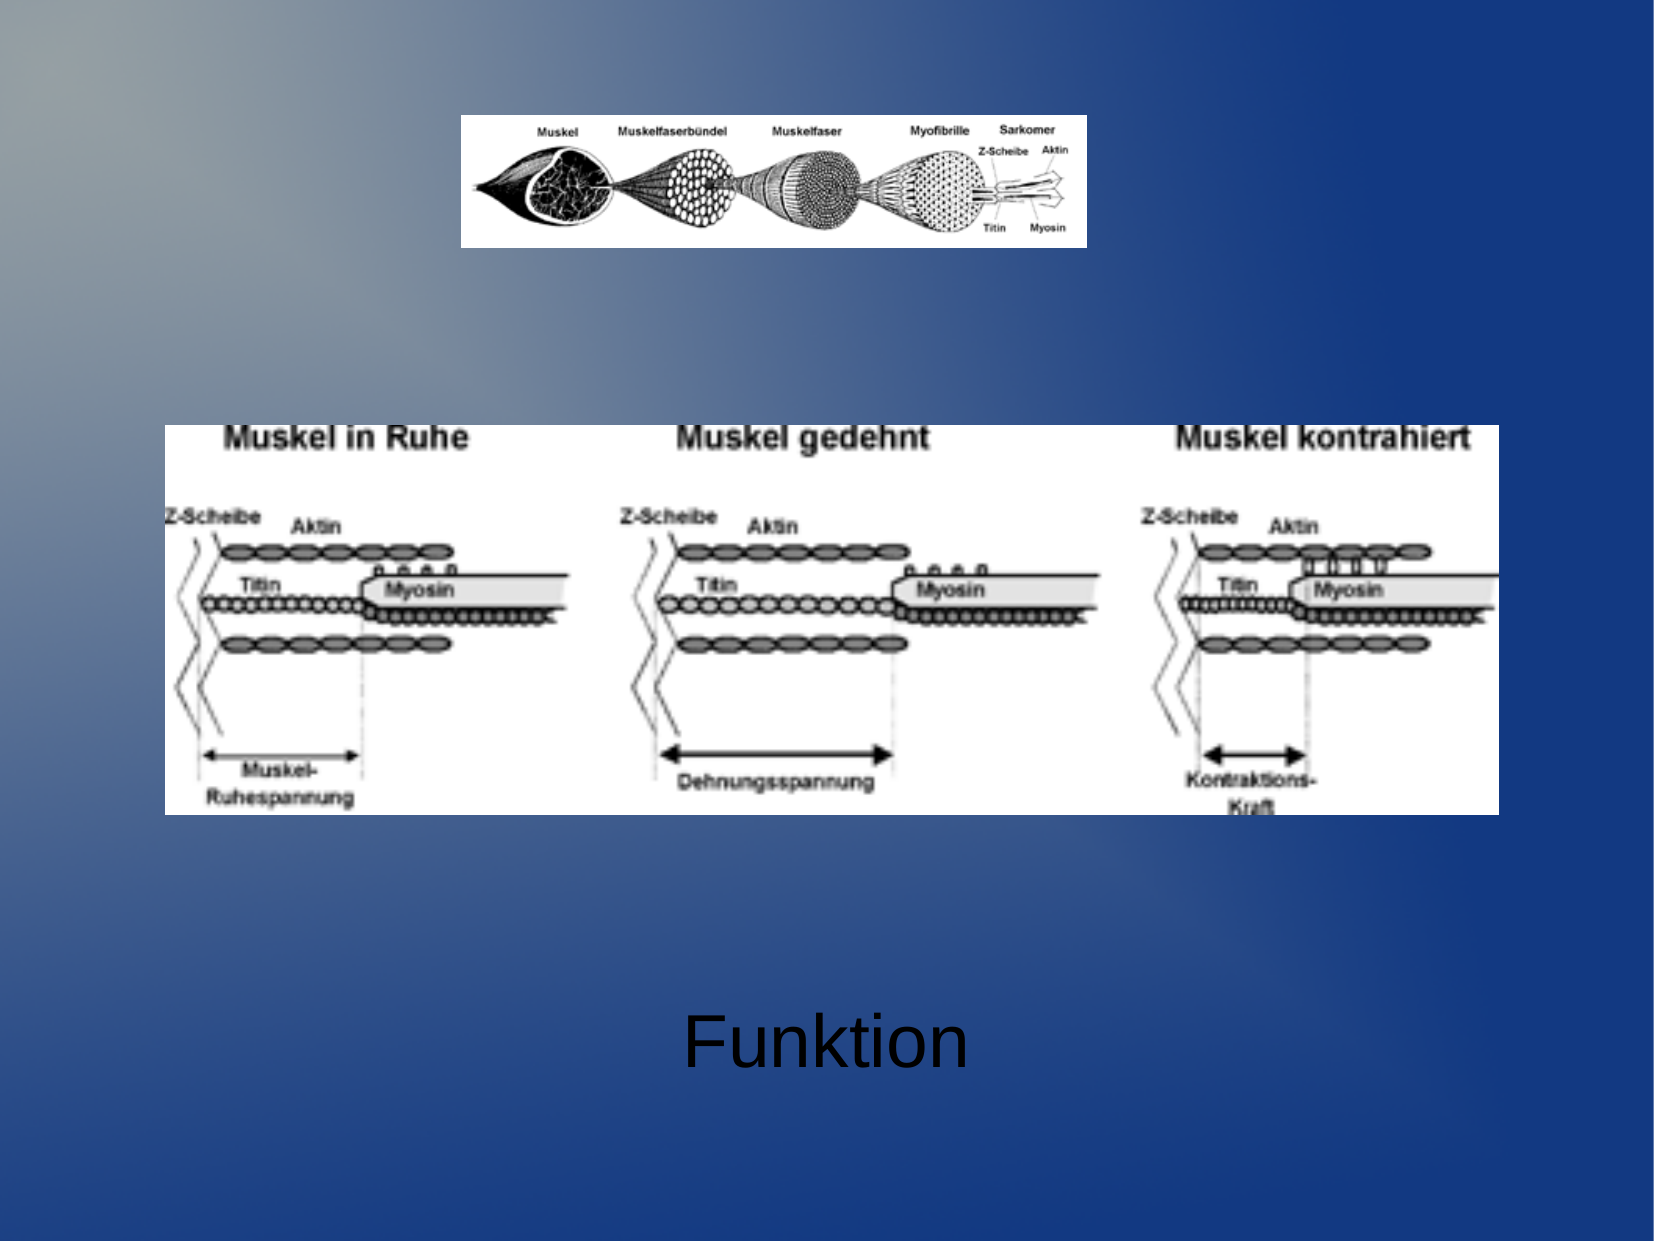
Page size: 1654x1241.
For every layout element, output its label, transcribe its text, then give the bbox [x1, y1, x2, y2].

picture [0, 0, 1654, 1241]
text_box Funktion [543, 992, 1134, 1091]
